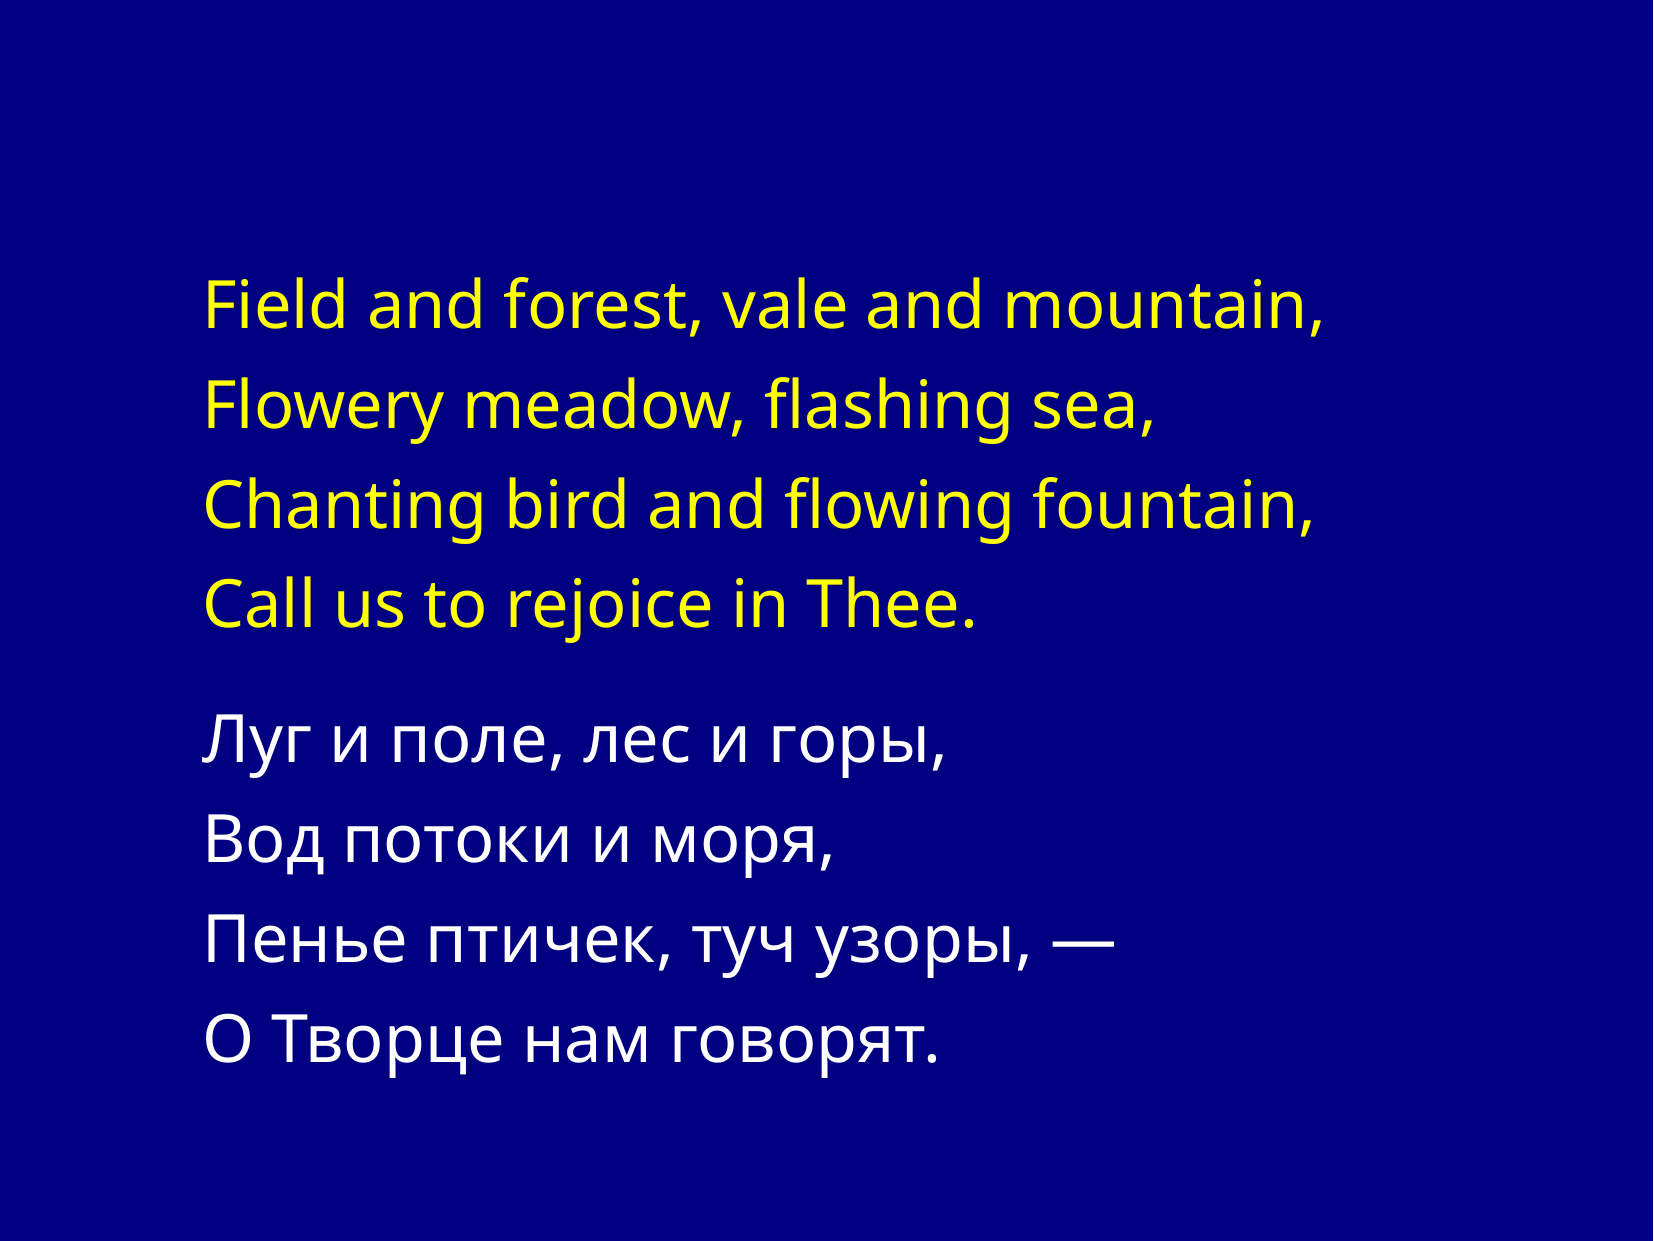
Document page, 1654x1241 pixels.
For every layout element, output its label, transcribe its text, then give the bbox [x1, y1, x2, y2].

text_box Луг и поле, лес и горы, Вод потоки и моря, Пенье птичек, туч узоры, — О Творце нам говорят. [75, 675, 1576, 1163]
text_box Field and forest, vale and mountain, Flowery meadow, flashing sea, Chanting bird and flowing fountain, Call us to rejoice in Thee. [75, 150, 1576, 638]
